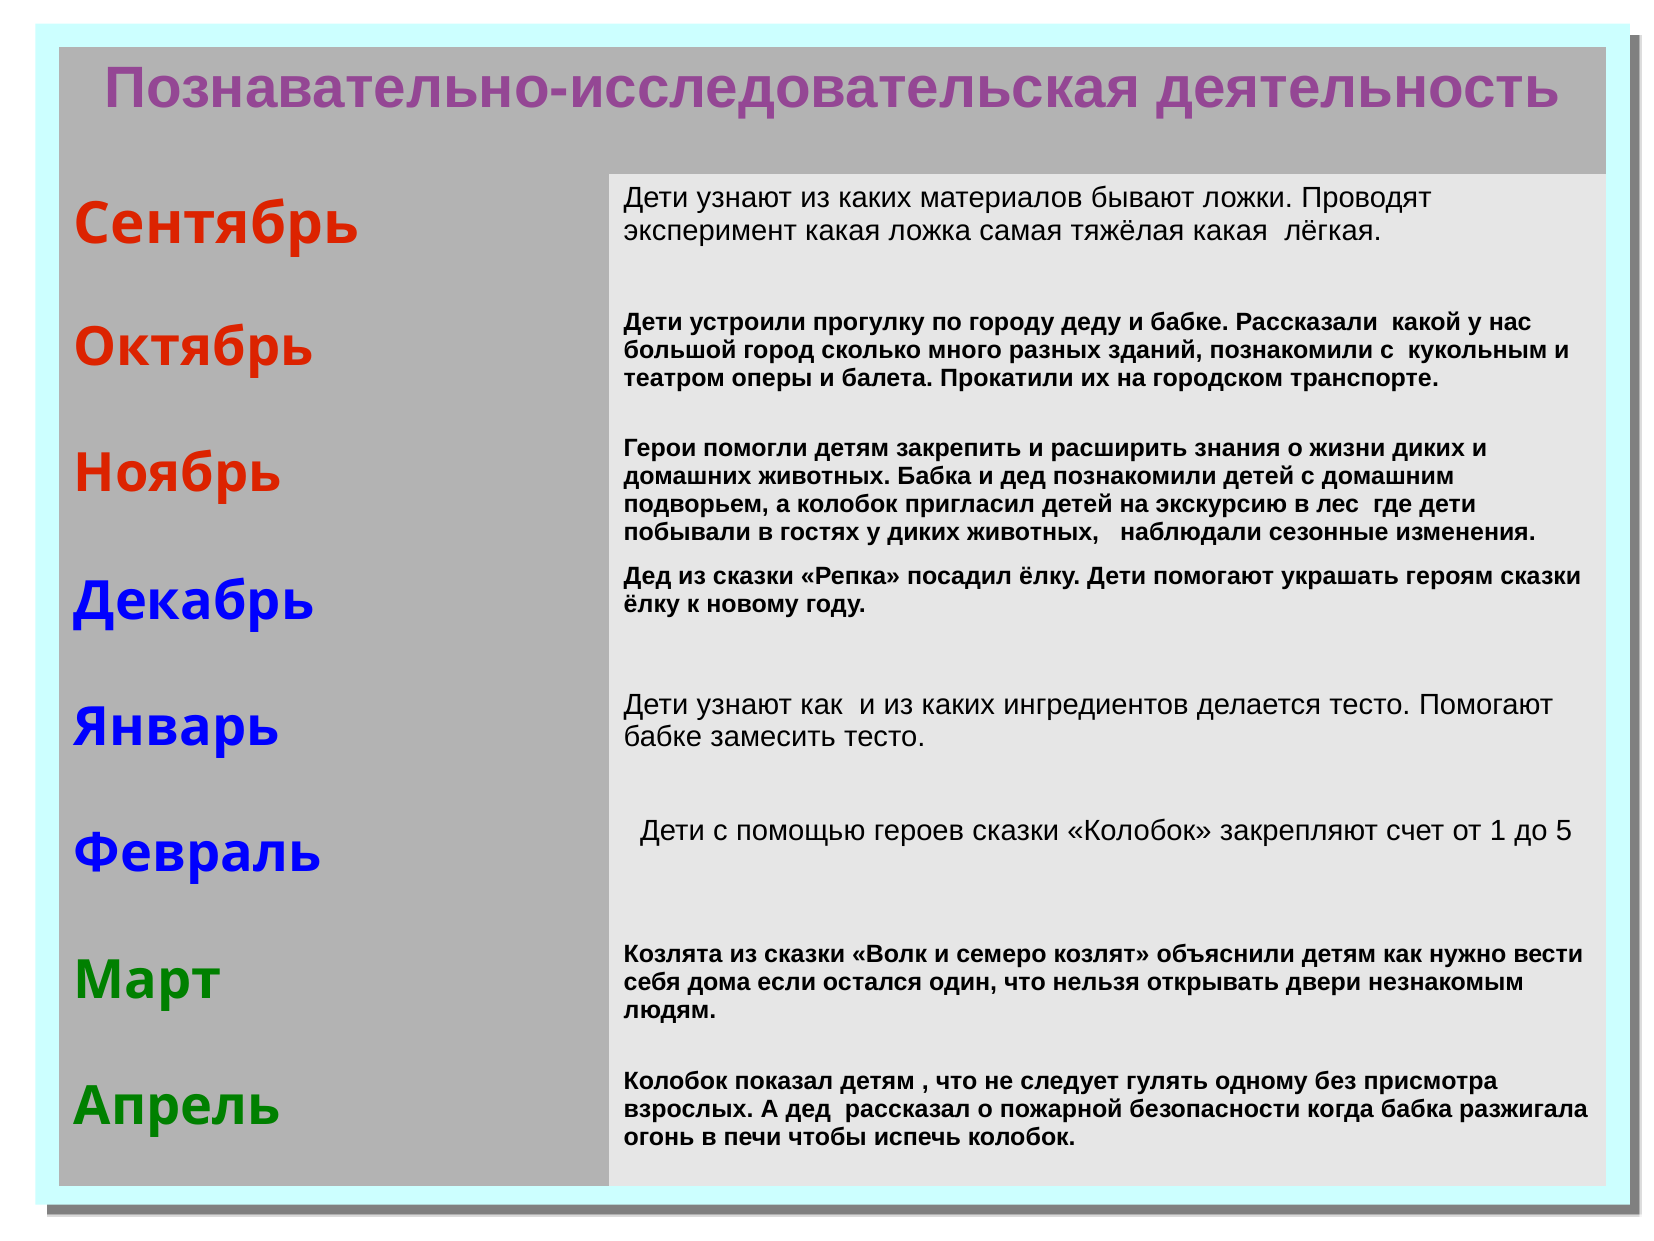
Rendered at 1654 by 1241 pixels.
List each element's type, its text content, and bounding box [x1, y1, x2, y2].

table_cell Октябрь [59, 300, 609, 426]
text_box [35, 23, 1630, 1205]
table_cell Дети с помощью героев сказки «Колобок» закрепляют счет от 1 до 5 [609, 806, 1606, 932]
table_cell Дед из сказки «Репка» посадил ёлку. Дети помогают украшать героям сказки ёлку к новому году. [609, 554, 1606, 680]
table_cell Колобок показал детям , что не следует гулять одному без присмотра взрослых. А дед рассказал о пожарной безопасности когда бабка разжигала огонь в печи чтобы испечь колобок. [609, 1059, 1606, 1186]
table_cell Козлята из сказки «Волк и семеро козлят» объяснили детям как нужно вести себя дома если остался один, что нельзя открывать двери незнакомым людям. [609, 932, 1606, 1059]
table_cell Дети узнают как и из каких ингредиентов делается тесто. Помогают бабке замесить тесто. [609, 680, 1606, 806]
table_cell Март [59, 932, 609, 1059]
table_cell Дети устроили прогулку по городу деду и бабке. Рассказали какой у нас большой город сколько много разных зданий, познакомили с кукольным и театром оперы и балета. Прокатили их на городском транспорте. [609, 300, 1606, 426]
table_header Познавательно-исследовательская деятельность [59, 47, 1606, 174]
table_cell Апрель [59, 1059, 609, 1186]
table_cell Январь [59, 680, 609, 806]
table_cell Декабрь [59, 554, 609, 680]
table_cell Сентябрь [59, 174, 609, 300]
table_cell Ноябрь [59, 426, 609, 554]
table_cell Февраль [59, 806, 609, 932]
table_cell Герои помогли детям закрепить и расширить знания о жизни диких и домашних животных. Бабка и дед познакомили детей с домашним подворьем, а колобок пригласил детей на экскурсию в лес где дети побывали в гостях у диких животных, наблюдали сезонные изменения. [609, 426, 1606, 554]
table_cell Дети узнают из каких материалов бывают ложки. Проводят эксперимент какая ложка самая тяжёлая какая лёгкая. [609, 174, 1606, 300]
